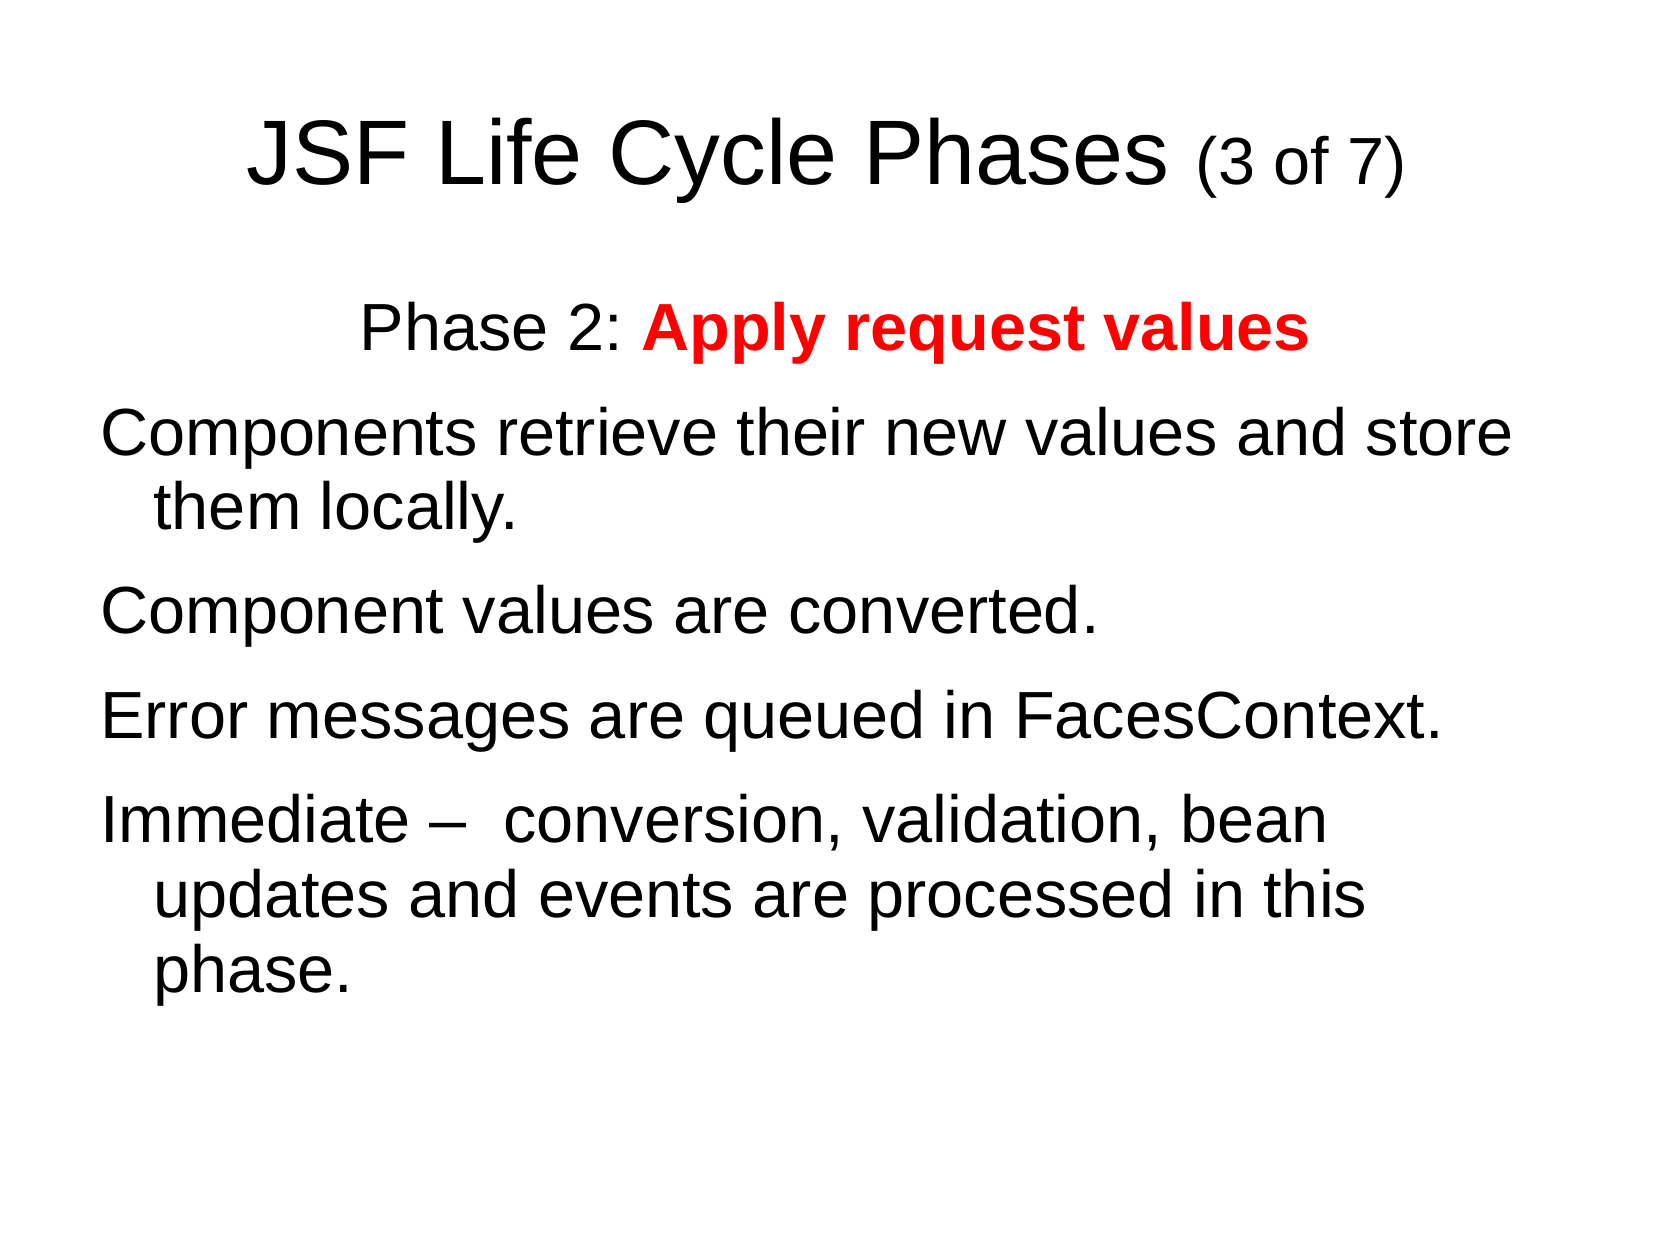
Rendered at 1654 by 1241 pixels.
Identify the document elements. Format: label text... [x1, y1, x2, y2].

list Phase 2: Apply request values Components retrieve their new values and store them locally. Component values are converted. Error messages are queued in FacesContext. Immediate – conversion, validation, bean updates and events are processed in this phase. [82, 290, 1571, 1094]
title JSF Life Cycle Phases (3 of 7) [82, 56, 1571, 250]
